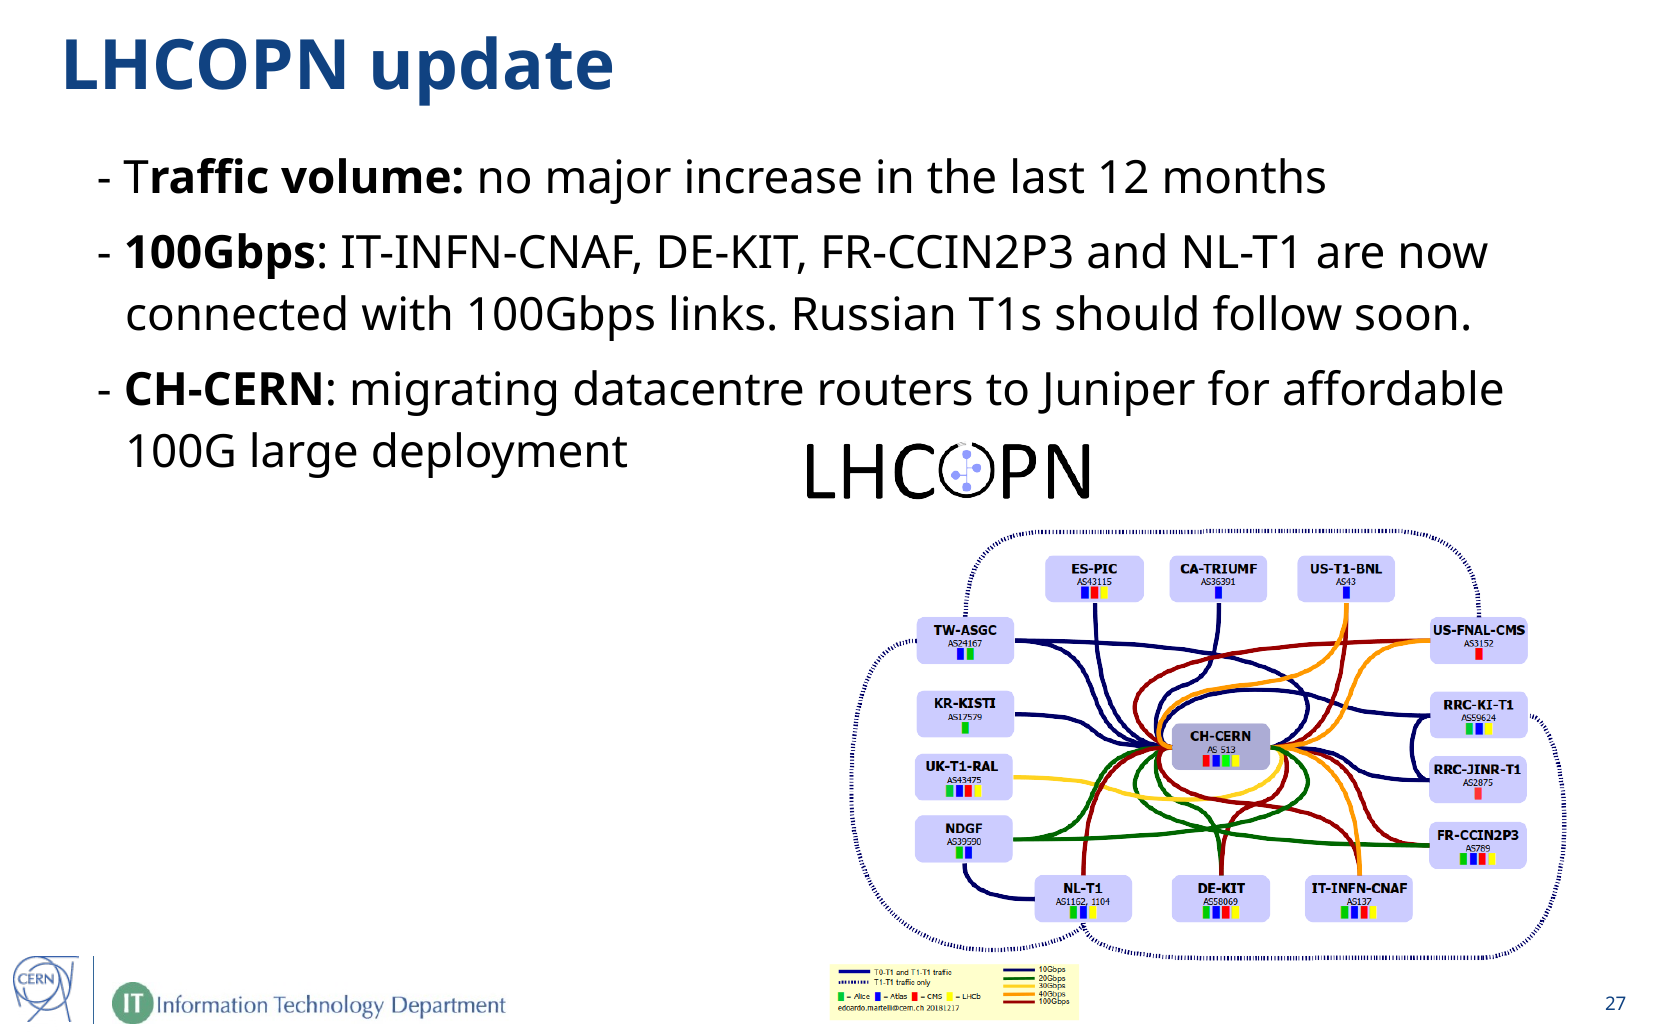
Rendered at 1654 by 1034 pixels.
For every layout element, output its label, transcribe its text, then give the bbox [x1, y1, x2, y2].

picture [13, 956, 79, 1032]
text_box - Traffic volume: no major increase in the last 12 months - 100Gbps: IT-INFN-CNAF, DE-KIT, FR-CCIN2P3 and NL-T1 are now connected with 100Gbps links. Russian T1s should follow soon. - CH-CERN: migrating datacentre routers to Juniper for affordable 100G large deployment [82, 137, 1638, 1032]
title LHCOPN update [60, 0, 1528, 138]
picture [772, 414, 1639, 1034]
